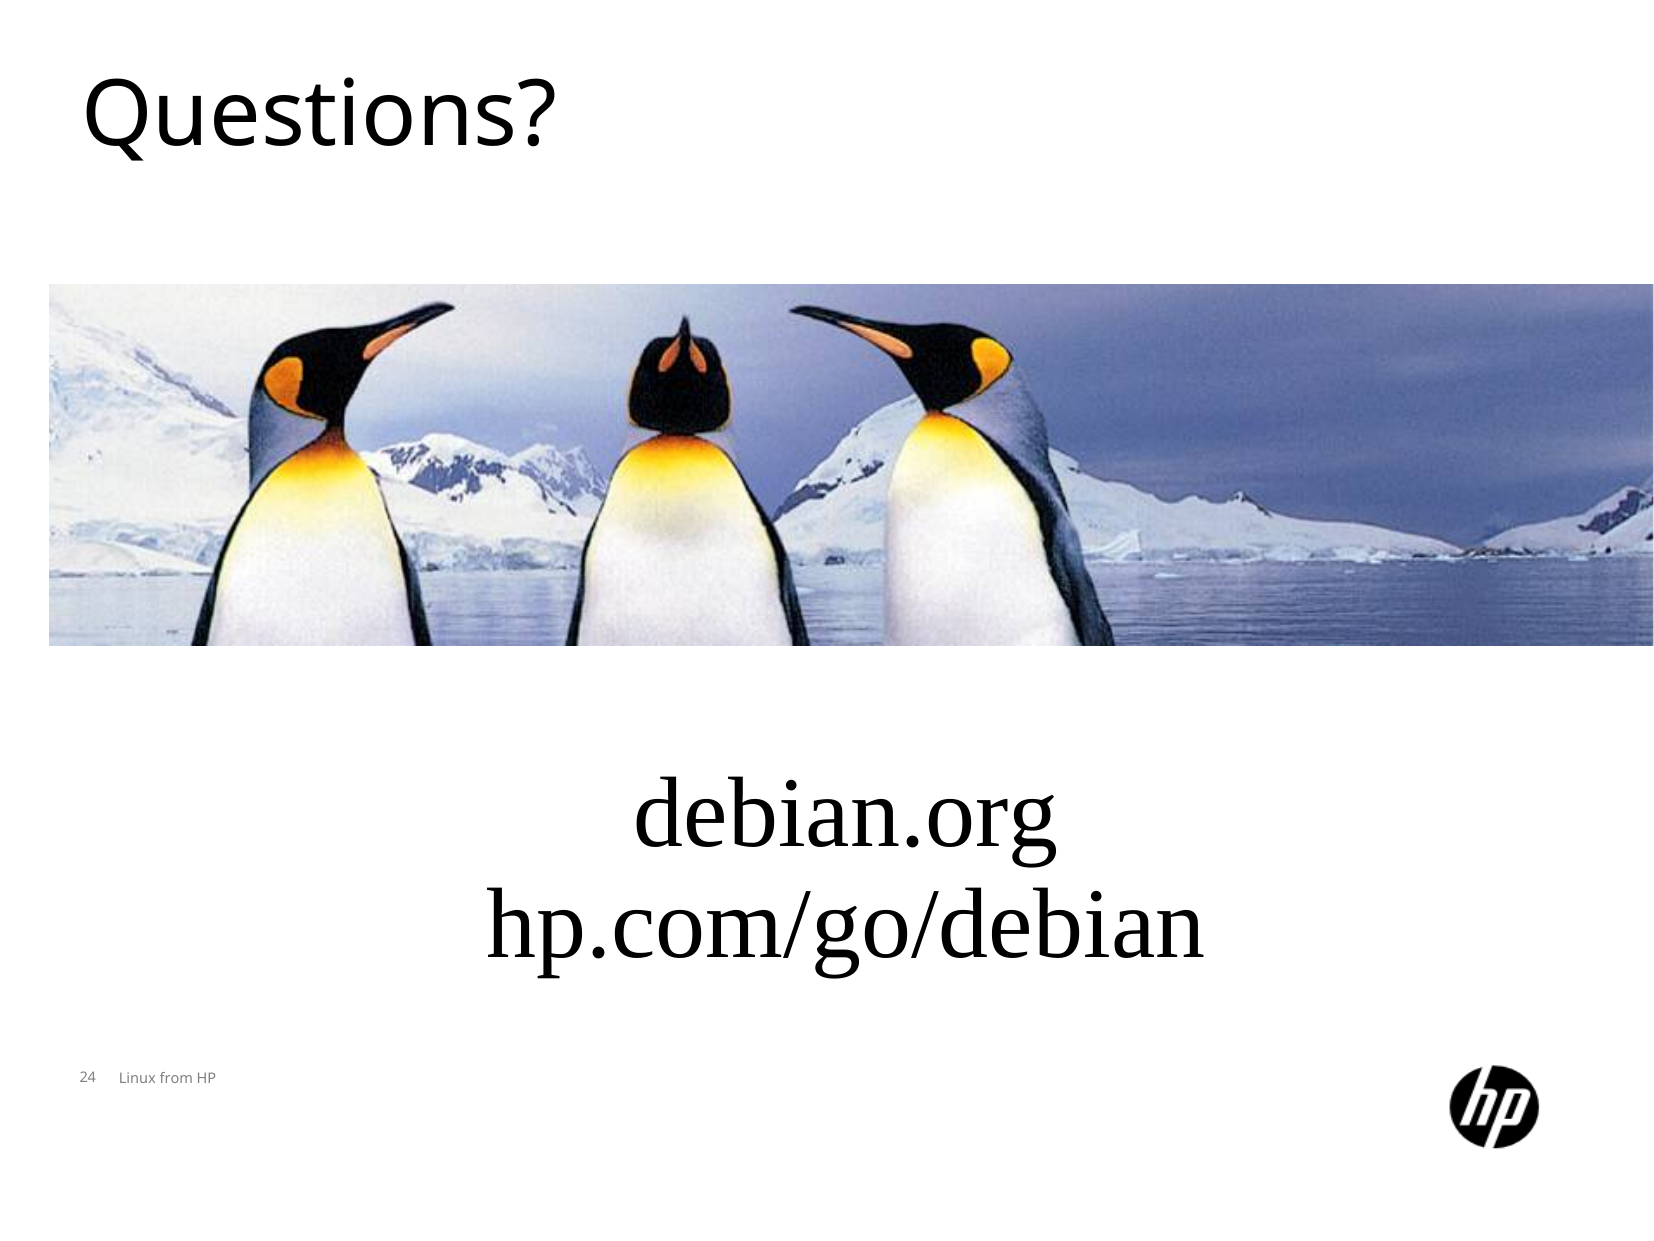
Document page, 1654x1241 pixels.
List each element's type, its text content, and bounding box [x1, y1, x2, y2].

title Questions? [66, 87, 1569, 243]
picture [1447, 1063, 1542, 1151]
picture [49, 284, 1654, 646]
text_box debian.org hp.com/go/debian [486, 757, 1207, 979]
